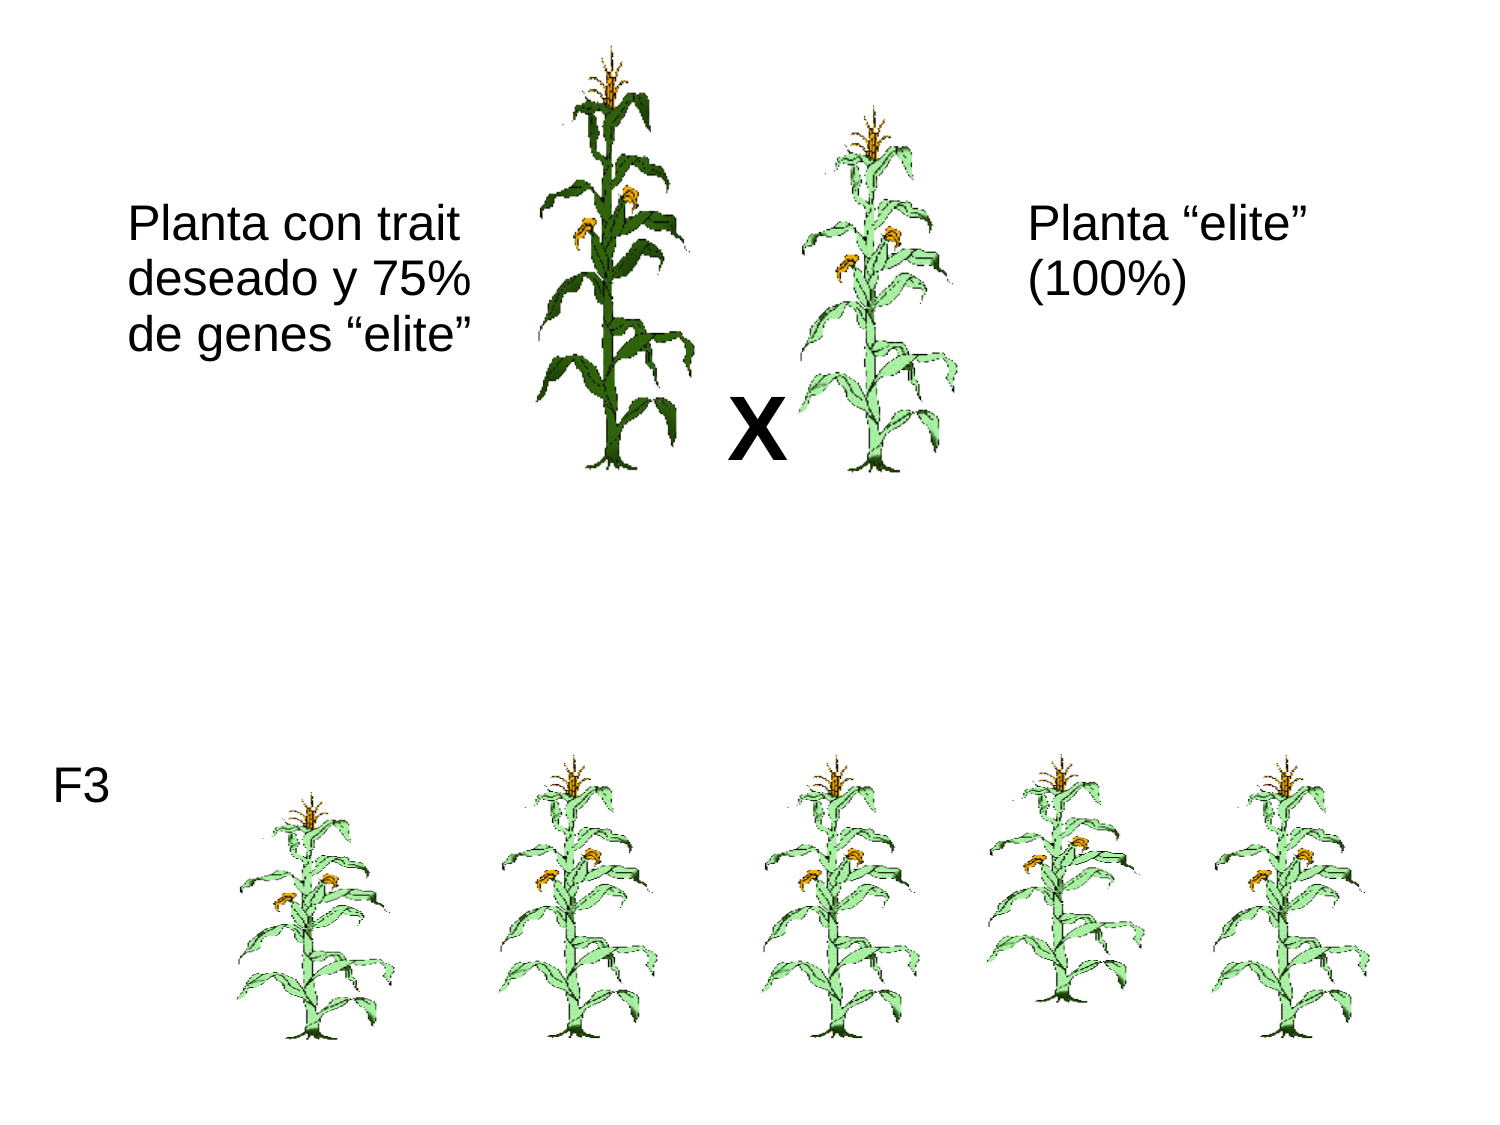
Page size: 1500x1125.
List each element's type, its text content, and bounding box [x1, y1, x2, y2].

picture [787, 98, 976, 488]
text_box Planta con trait deseado y 75% de genes “elite” [112, 187, 526, 370]
picture [225, 787, 413, 1051]
picture [1200, 749, 1388, 1051]
text_box Planta “elite” (100%) [1012, 187, 1426, 314]
picture [750, 749, 938, 1051]
text_box F3 [37, 750, 188, 821]
picture [487, 749, 676, 1051]
text_box X [712, 370, 863, 488]
picture [525, 37, 713, 488]
picture [975, 749, 1163, 1013]
